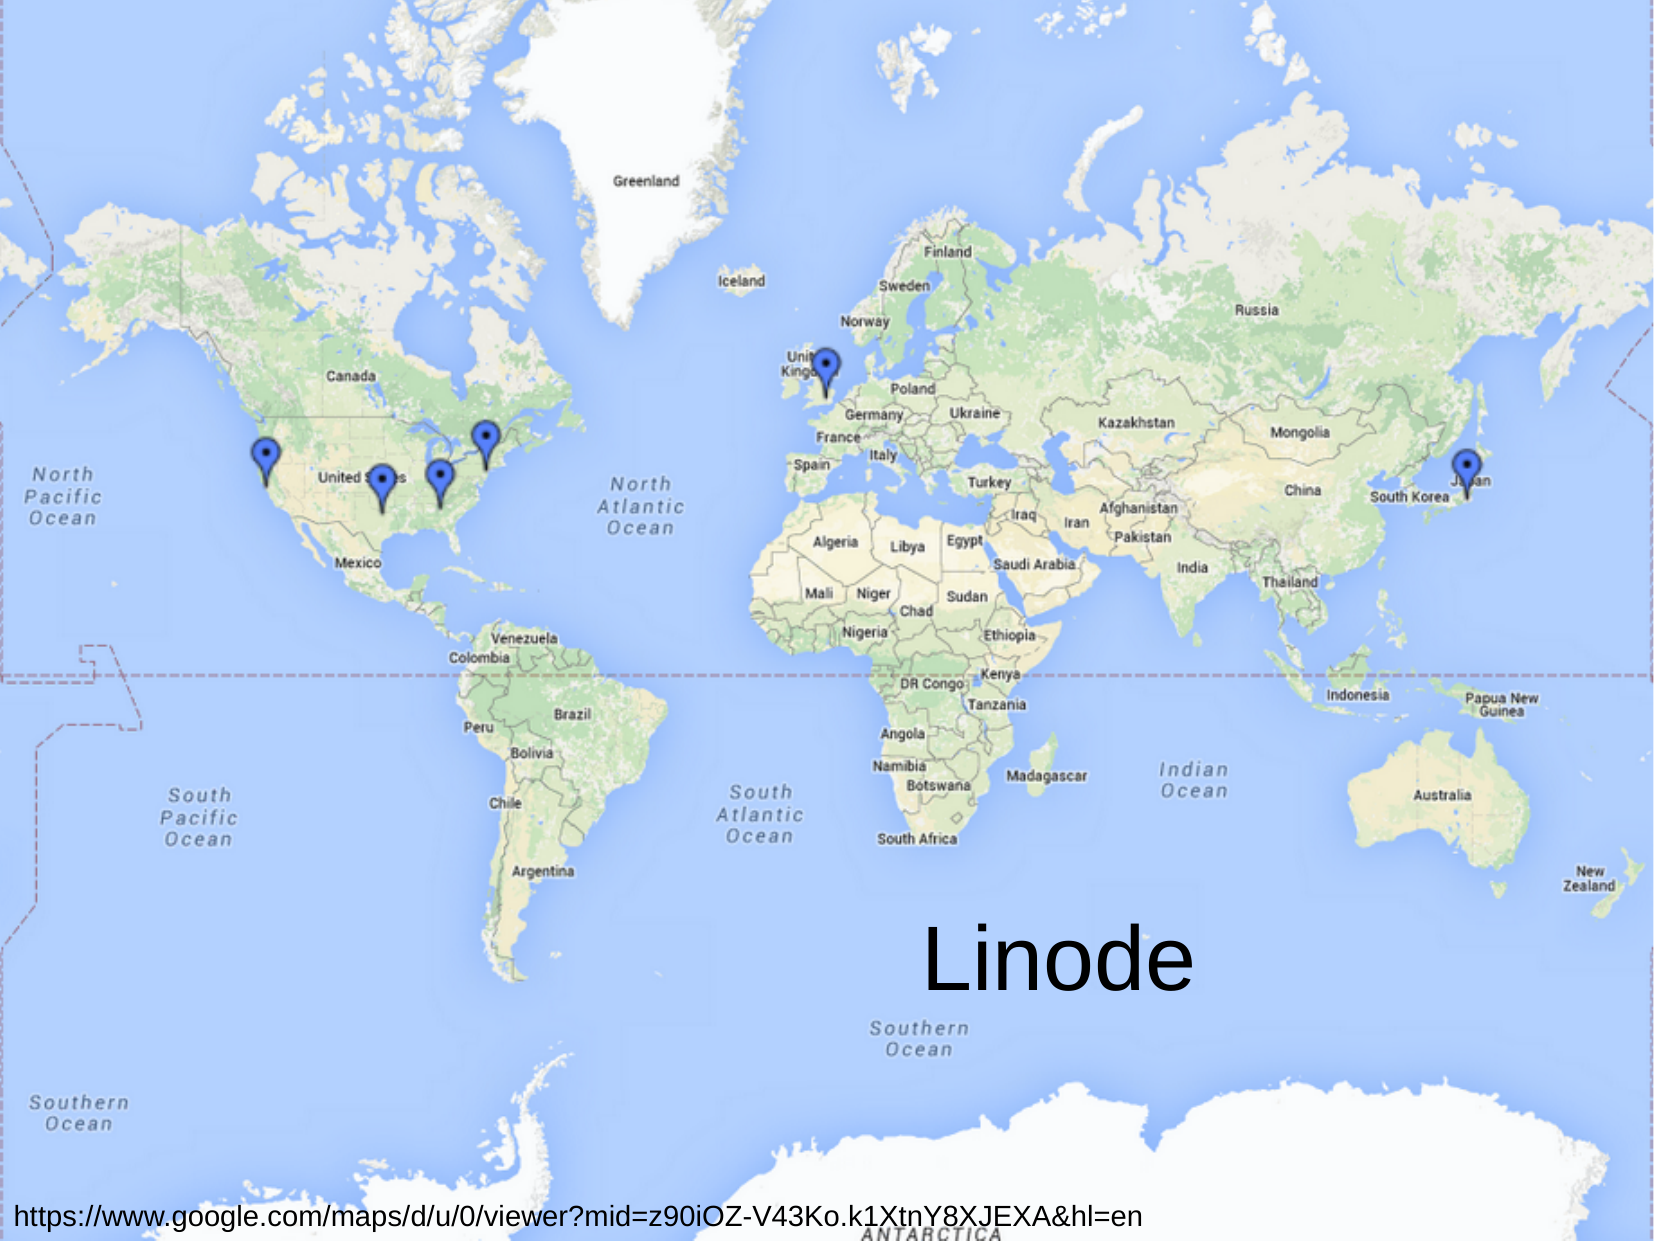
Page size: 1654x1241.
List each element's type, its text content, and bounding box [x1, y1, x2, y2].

picture [0, 0, 1654, 1241]
title https://www.google.com/maps/d/u/0/viewer?mid=z90iOZ-V43Ko.k1XtnY8XJEXA&hl=en [0, 1112, 1324, 1241]
title Linode [315, 855, 1654, 1063]
